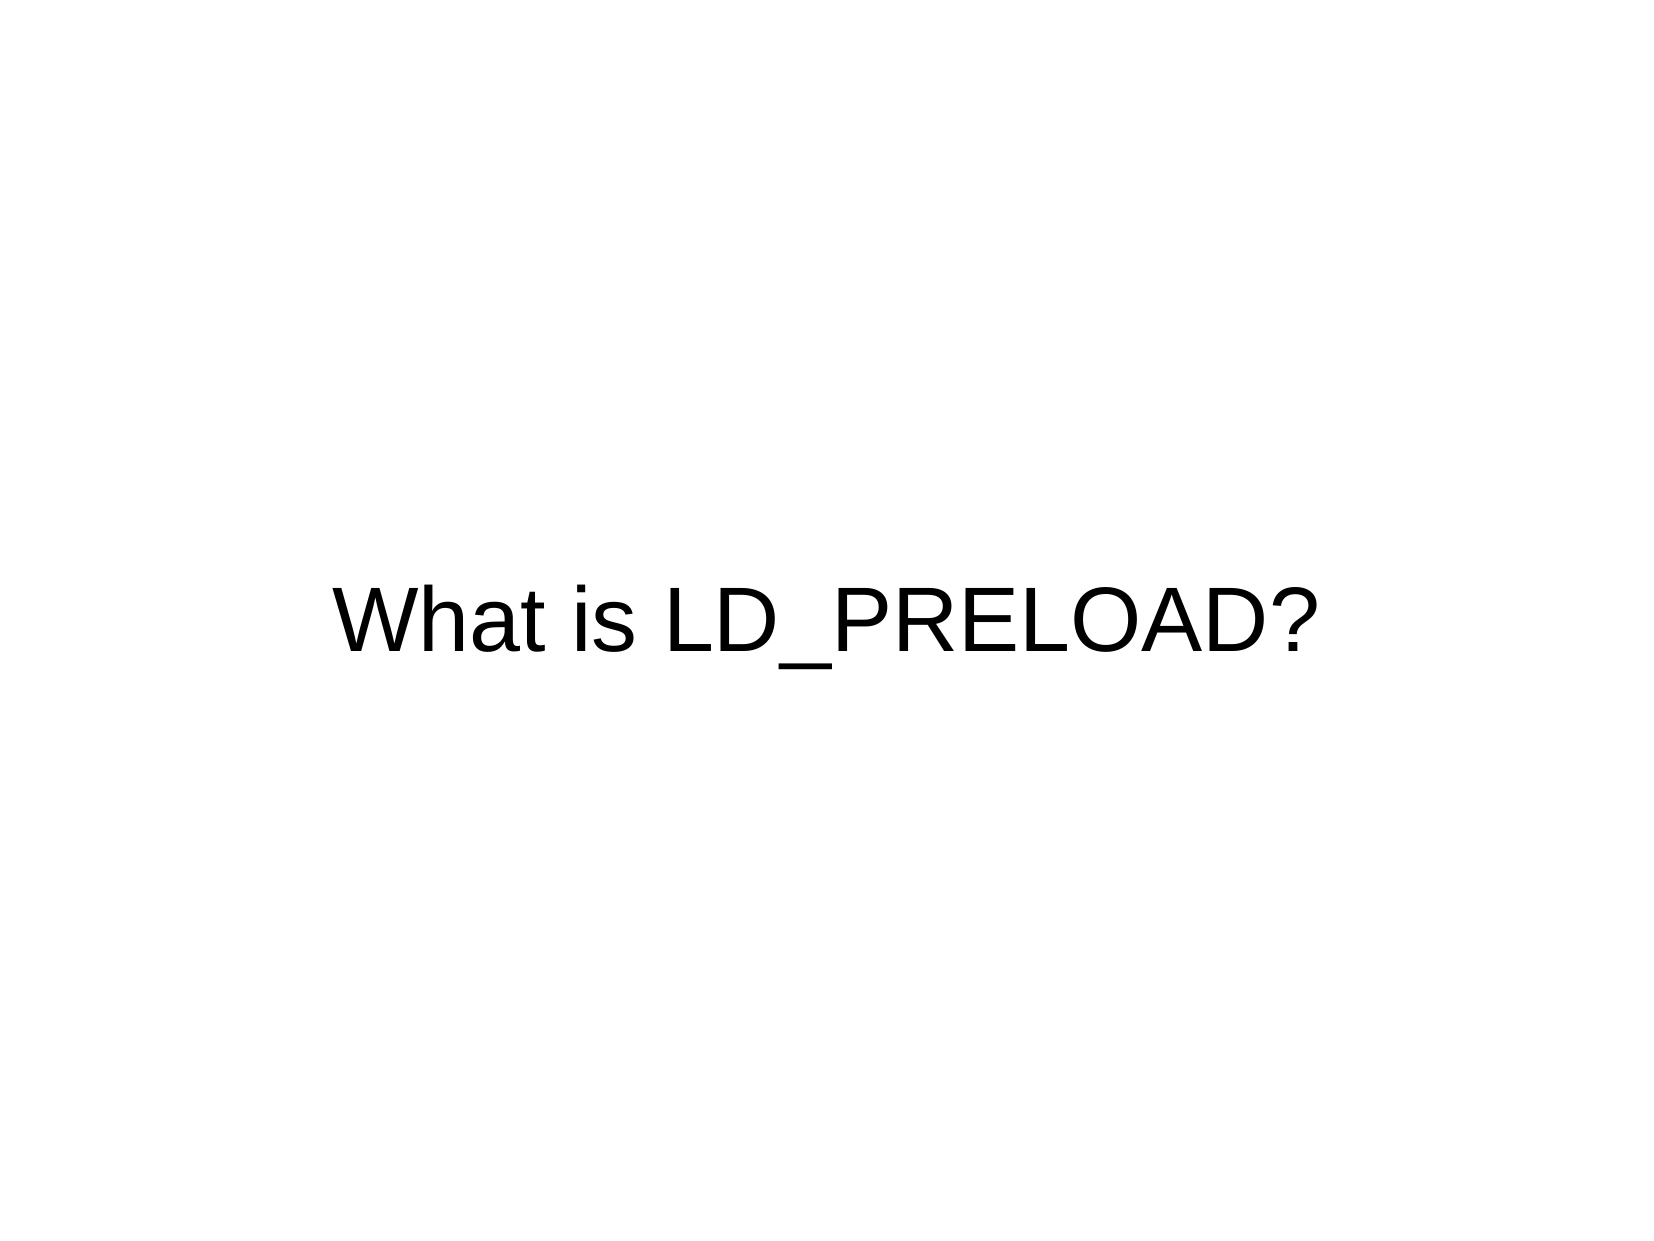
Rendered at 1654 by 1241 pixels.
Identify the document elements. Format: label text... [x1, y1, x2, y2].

title What is LD_PRELOAD? [82, 523, 1571, 717]
